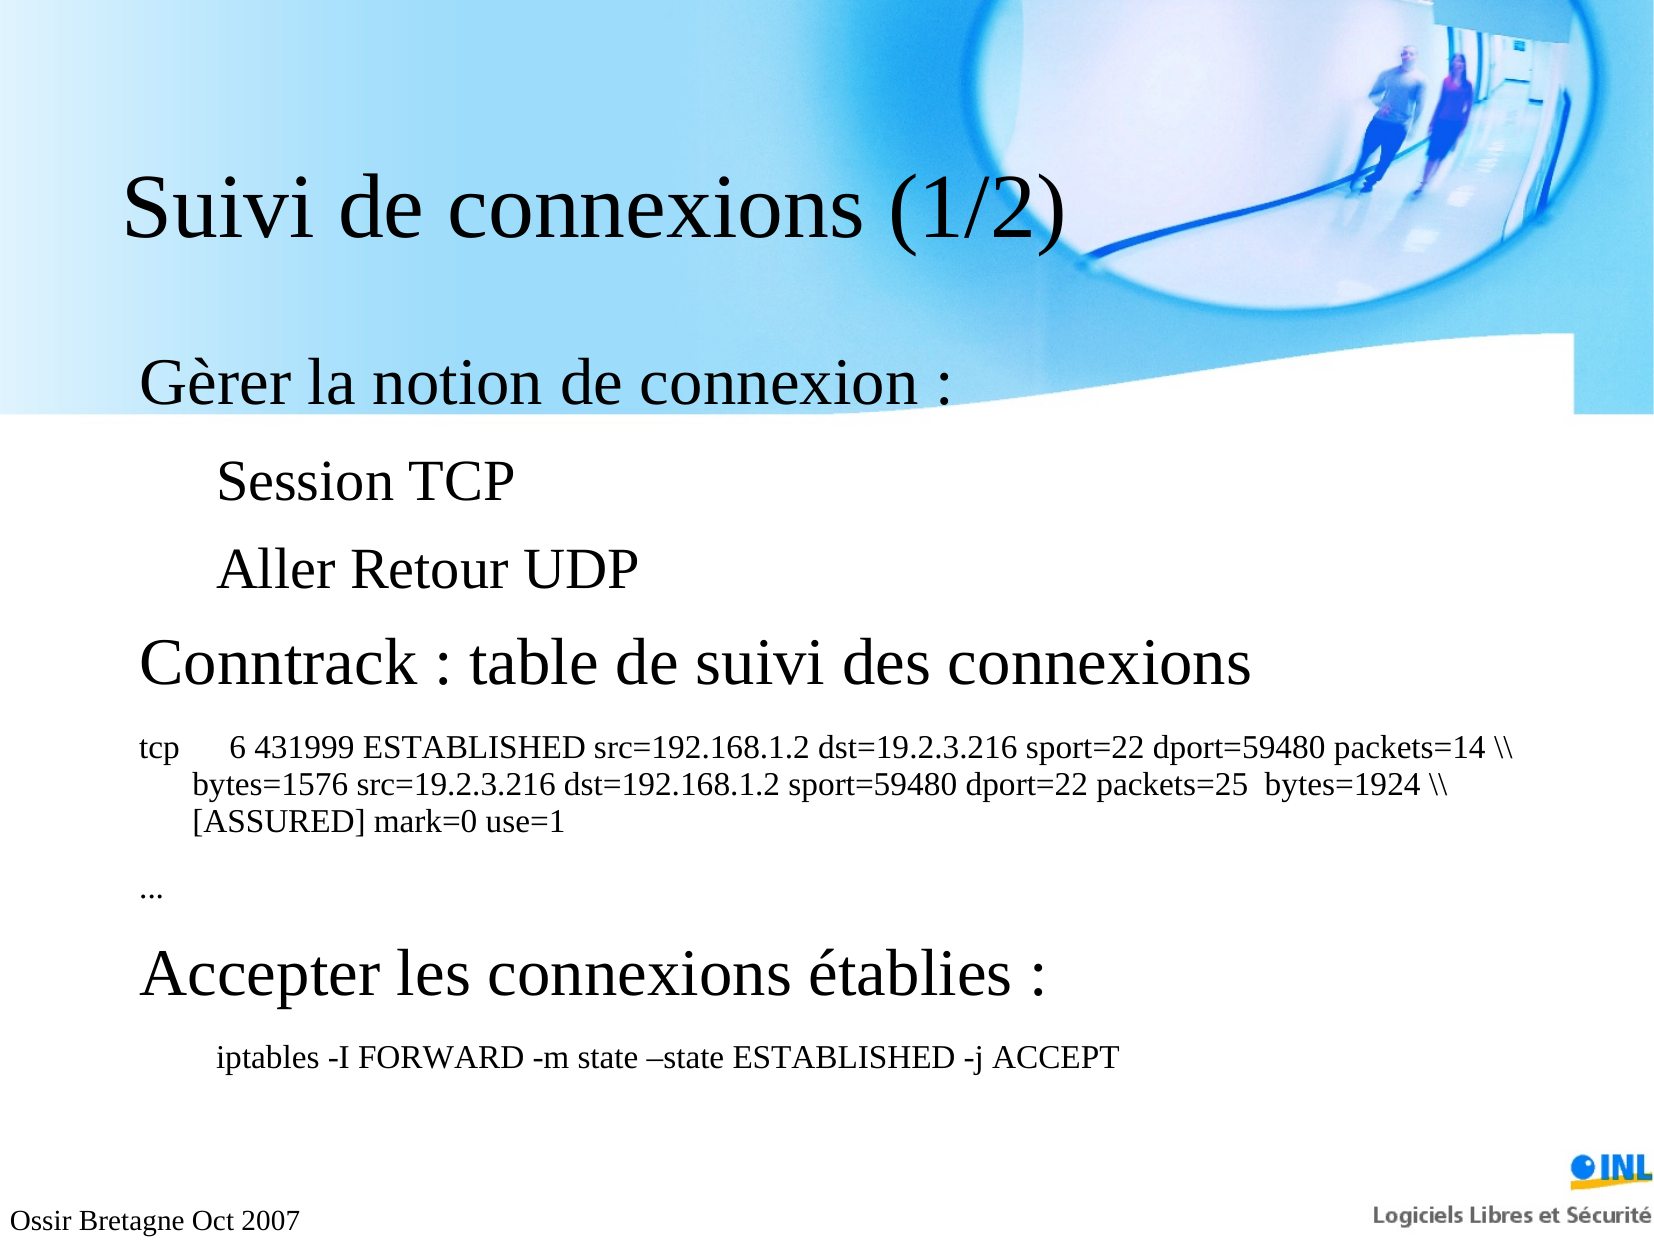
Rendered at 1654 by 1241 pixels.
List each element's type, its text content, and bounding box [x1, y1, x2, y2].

title Suivi de connexions (1/2) [121, 102, 1534, 311]
picture [0, 0, 1654, 1241]
list Gèrer la notion de connexion : Session TCP Aller Retour UDP Conntrack : table de suivi des connexions tcp 6 431999 ESTABLISHED src=192.168.1.2 dst=19.2.3.216 sport=22 dport=59480 packets=14 \\ bytes=1576 src=19.2.3.216 dst=192.168.1.2 sport=59480 dport=22 packets=25 bytes=1924 \\ [ASSURED] mark=0 use=1 ... Accepter les connexions établies : iptables -I FORWARD -m state –state ESTABLISHED -j ACCEPT [121, 344, 1534, 1179]
